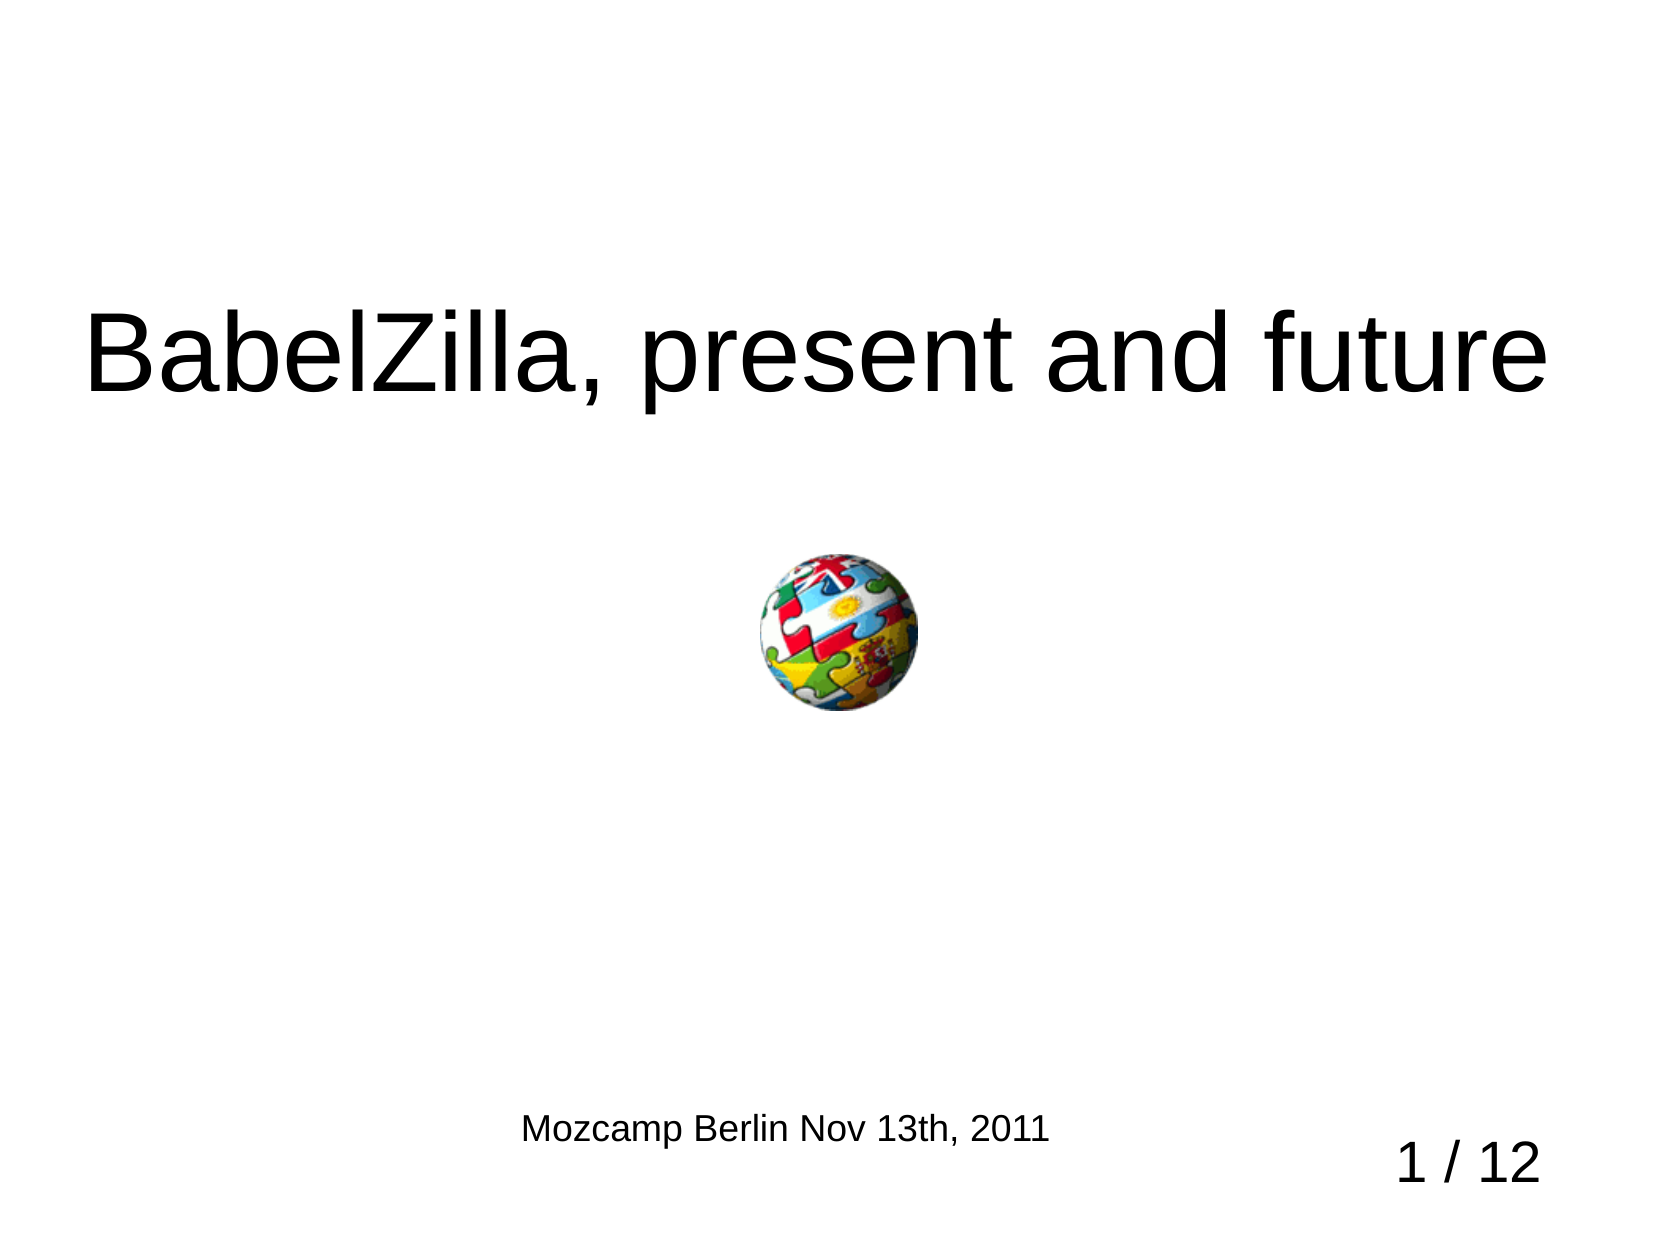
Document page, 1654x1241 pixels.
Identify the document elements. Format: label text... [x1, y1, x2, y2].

text_box <numéro> / 12 [1354, 1122, 1654, 1229]
list BabelZilla, present and future [82, 290, 1571, 1109]
picture [760, 554, 918, 711]
text_box Mozcamp Berlin Nov 13th, 2011 [506, 1100, 1180, 1158]
